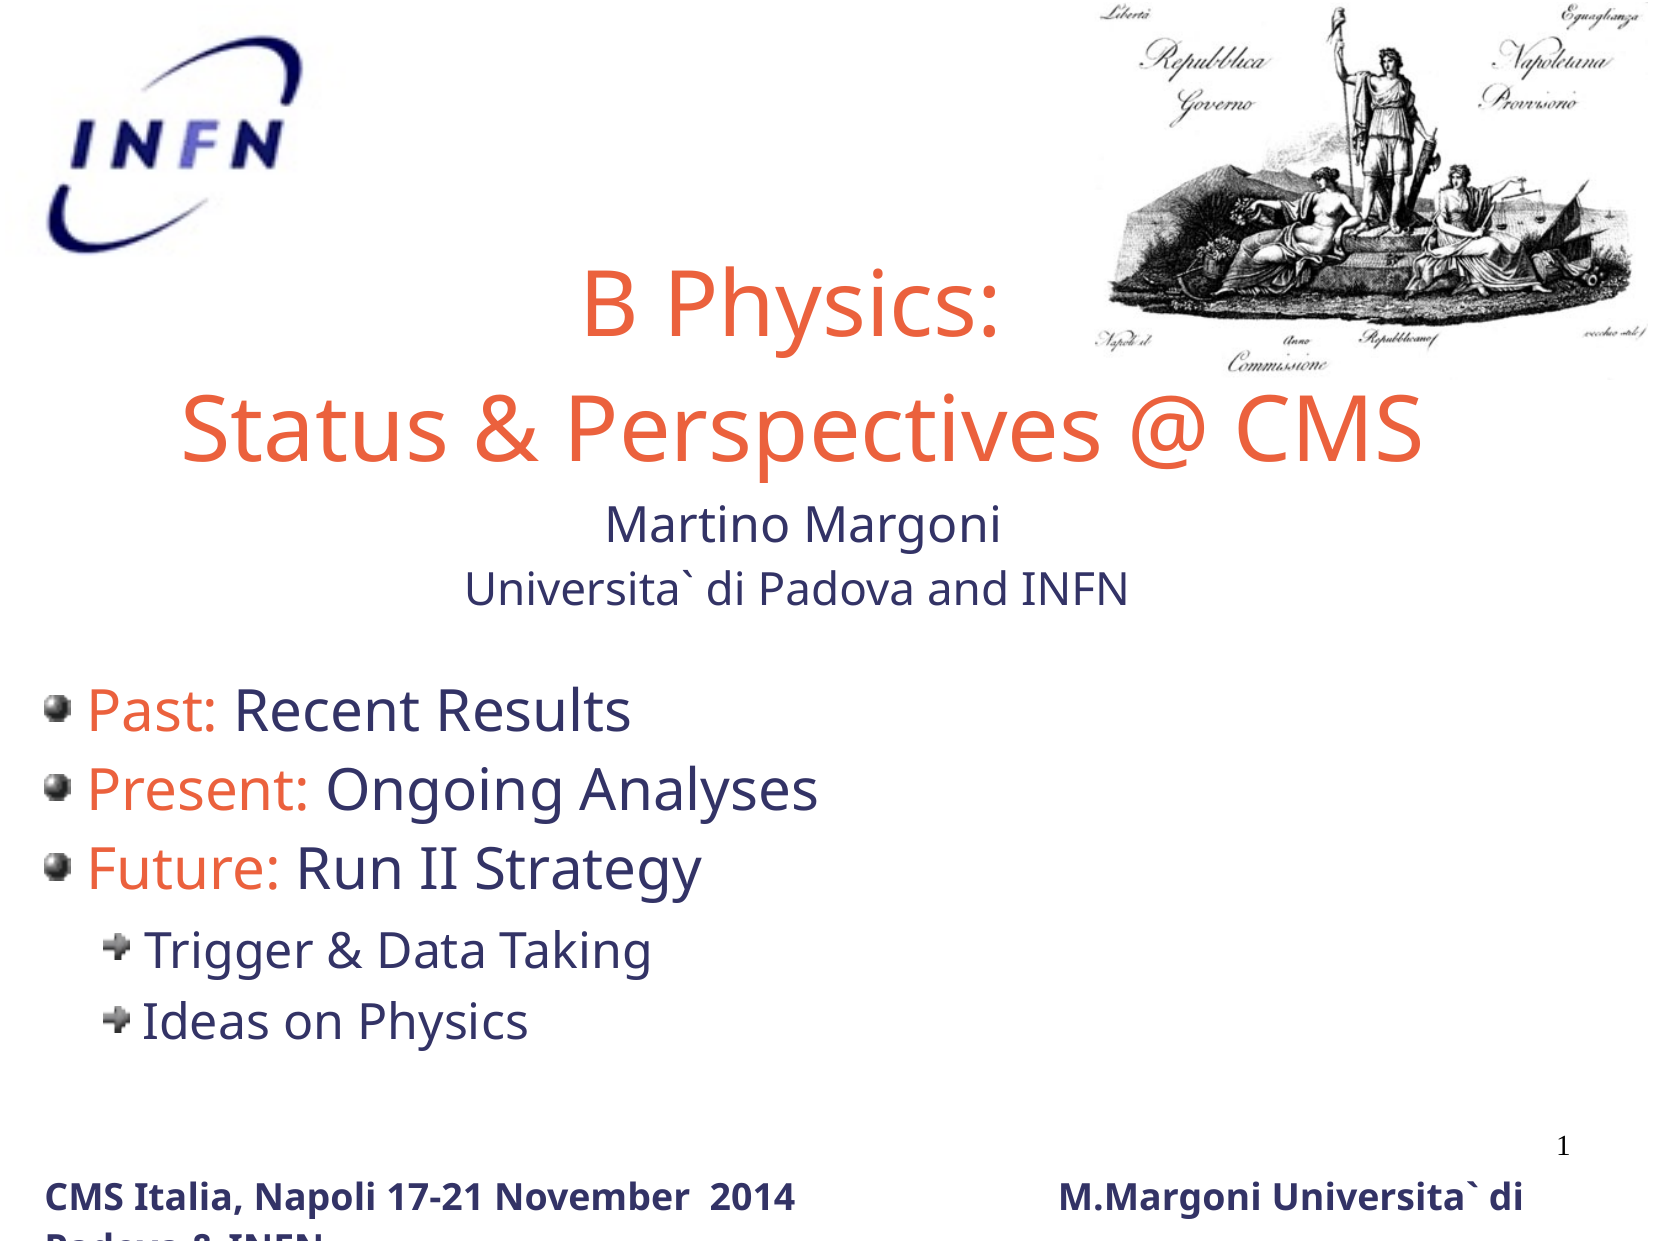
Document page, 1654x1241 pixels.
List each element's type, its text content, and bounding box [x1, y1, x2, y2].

title B Physics: Status & Perspectives @ CMS Martino Margoni Universita` di Padova and INFN [59, 213, 1548, 707]
picture [5, 5, 349, 290]
picture [1094, 2, 1648, 380]
text_box Past: Recent Results Present: Ongoing Analyses Future: Run II Strategy Trigger & Data Taking Ideas on Physics [29, 661, 1654, 1241]
